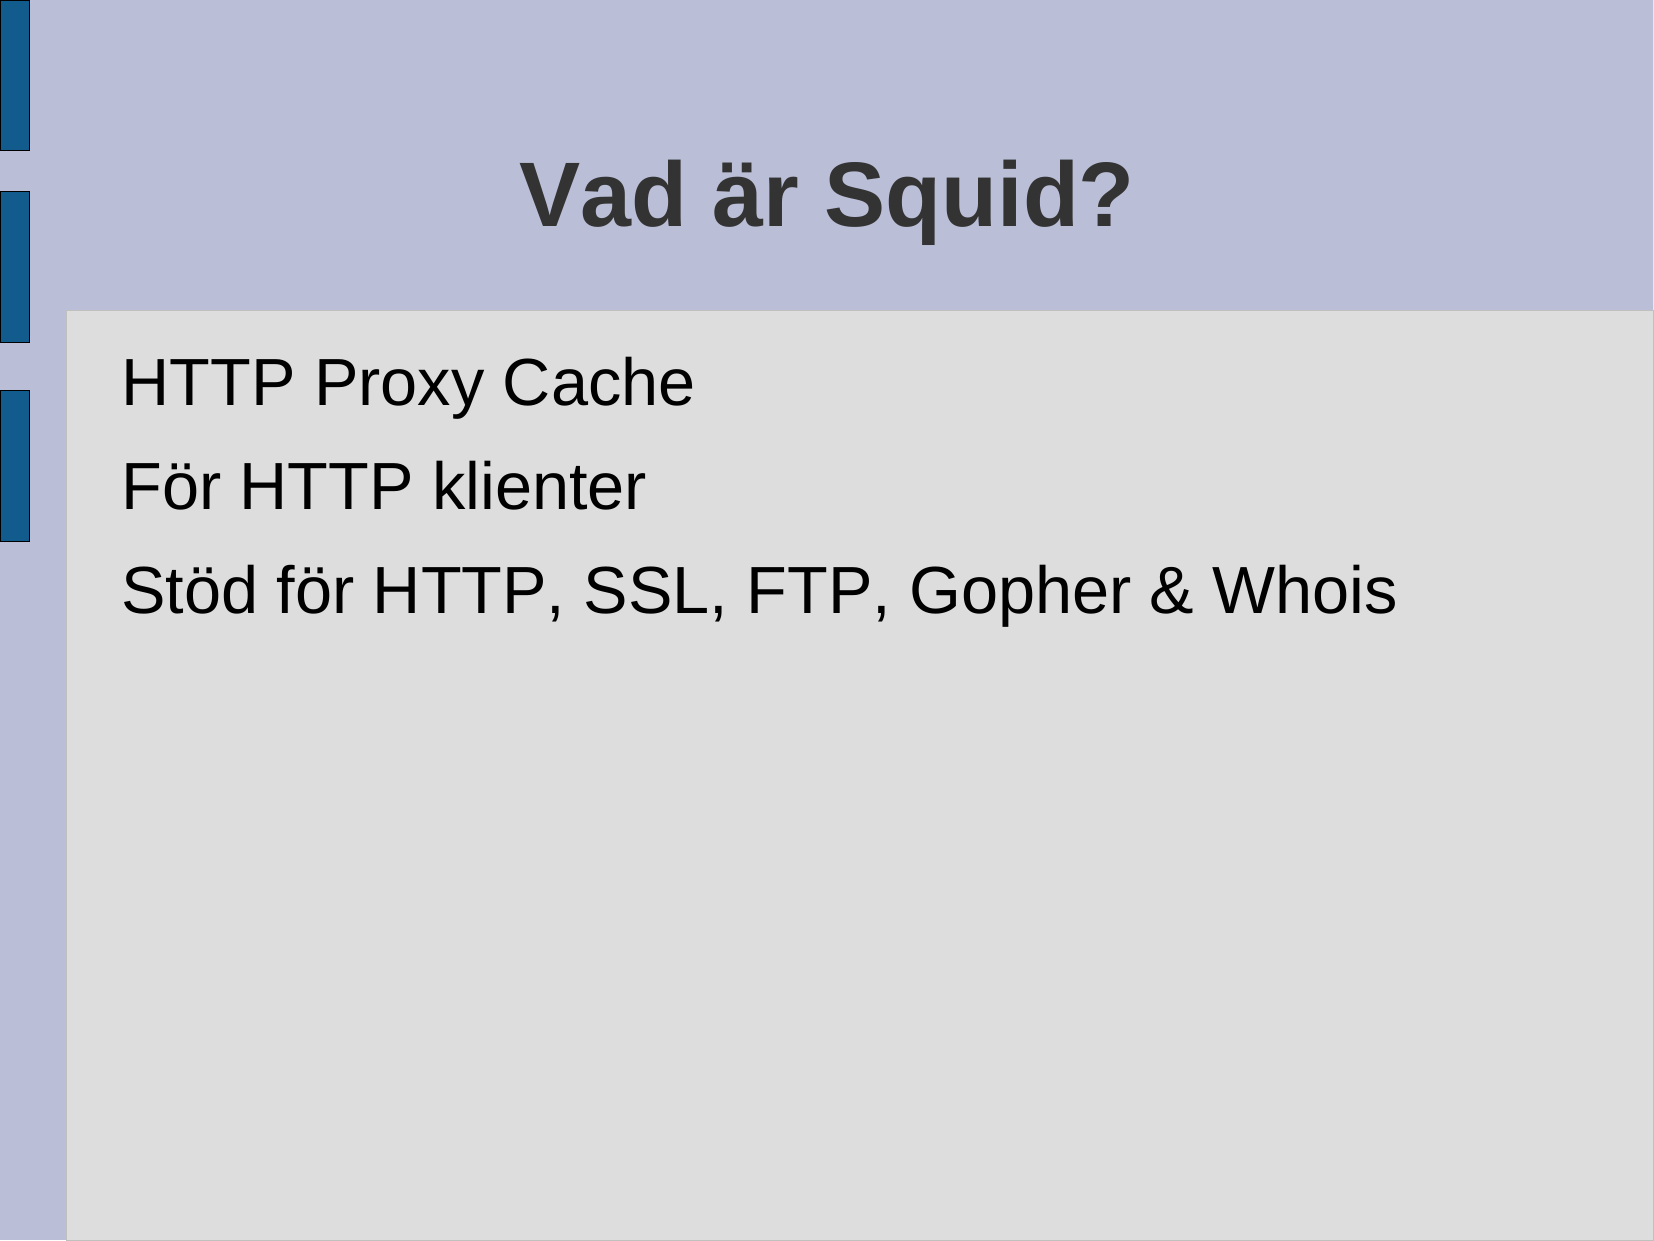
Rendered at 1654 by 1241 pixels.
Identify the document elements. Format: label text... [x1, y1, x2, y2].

list HTTP Proxy Cache För HTTP klienter Stöd för HTTP, SSL, FTP, Gopher & Whois [121, 344, 1534, 1127]
title Vad är Squid? [121, 91, 1534, 299]
